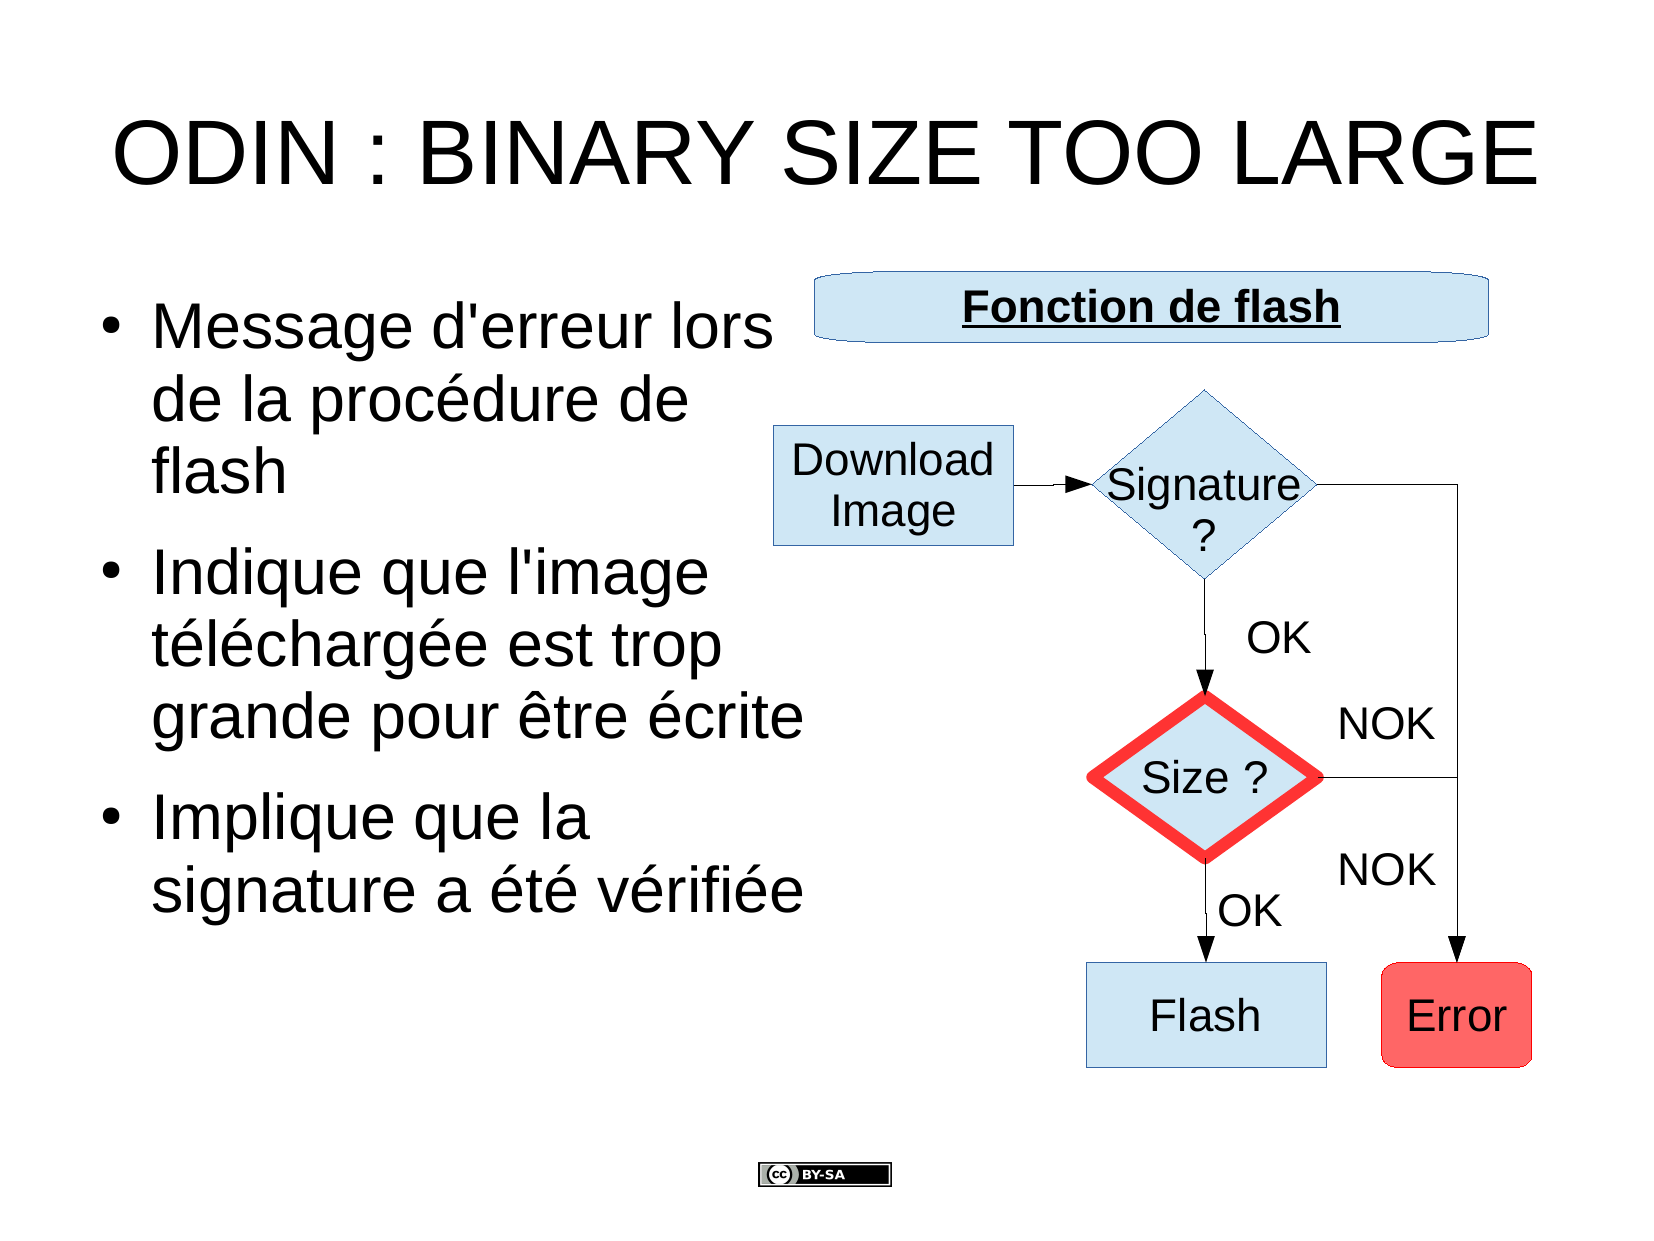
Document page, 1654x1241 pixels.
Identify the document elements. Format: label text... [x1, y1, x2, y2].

text_box Signature ? [1092, 389, 1317, 579]
list Message d'erreur lors de la procédure de flash Indique que l'image téléchargée est trop grande pour être écrite Implique que la signature a été vérifiée [82, 290, 809, 1075]
text_box Fonction de flash [814, 271, 1489, 343]
picture [758, 1162, 892, 1187]
text_box Size ? [1092, 696, 1318, 859]
text_box Download Image [773, 425, 1014, 546]
title ODIN : BINARY SIZE TOO LARGE [82, 49, 1571, 257]
text_box Flash [1086, 962, 1327, 1068]
text_box Error [1381, 962, 1532, 1068]
